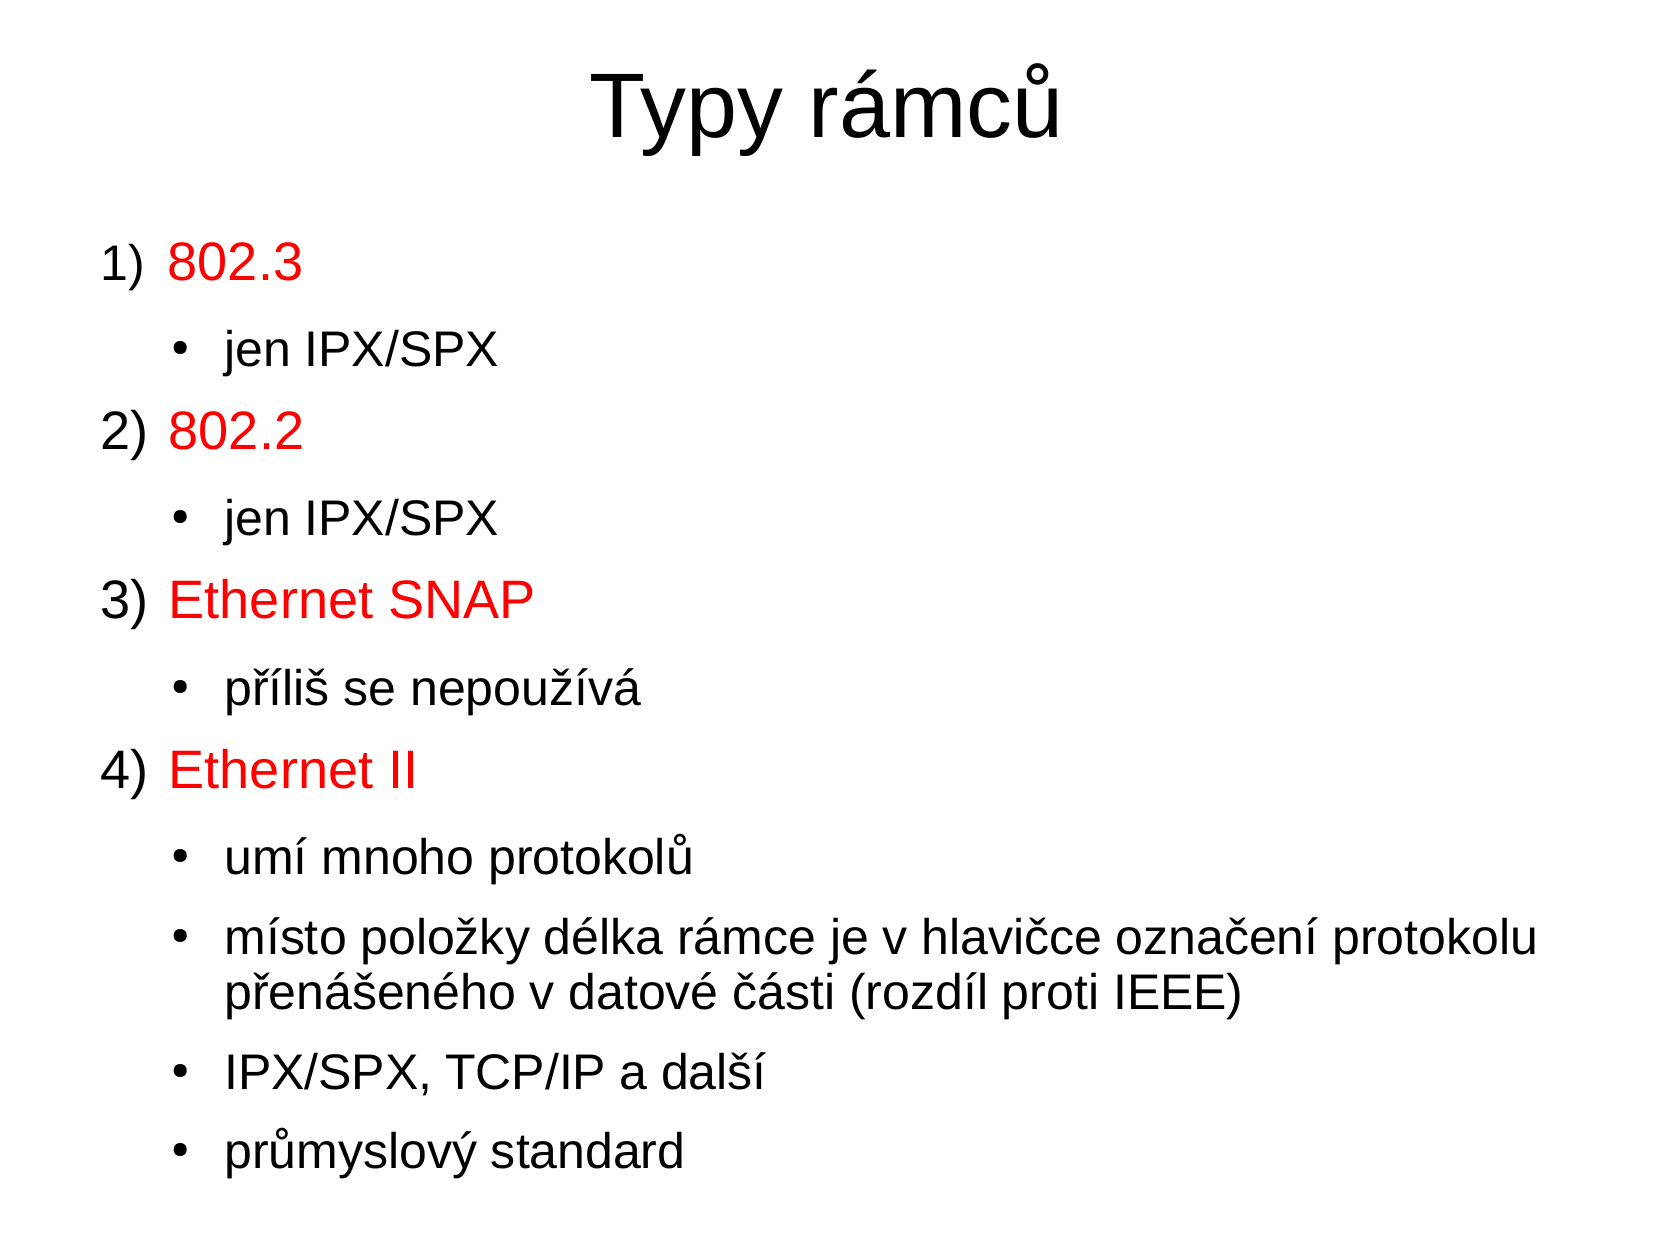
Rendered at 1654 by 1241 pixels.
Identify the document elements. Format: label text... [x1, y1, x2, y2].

title Typy rámců [82, 9, 1571, 202]
list 802.3 jen IPX/SPX 802.2 jen IPX/SPX Ethernet SNAP příliš se nepoužívá Ethernet II umí mnoho protokolů místo položky délka rámce je v hlavičce označení protokolu přenášeného v datové části (rozdíl proti IEEE) IPX/SPX, TCP/IP a další průmyslový standard [82, 231, 1571, 1180]
